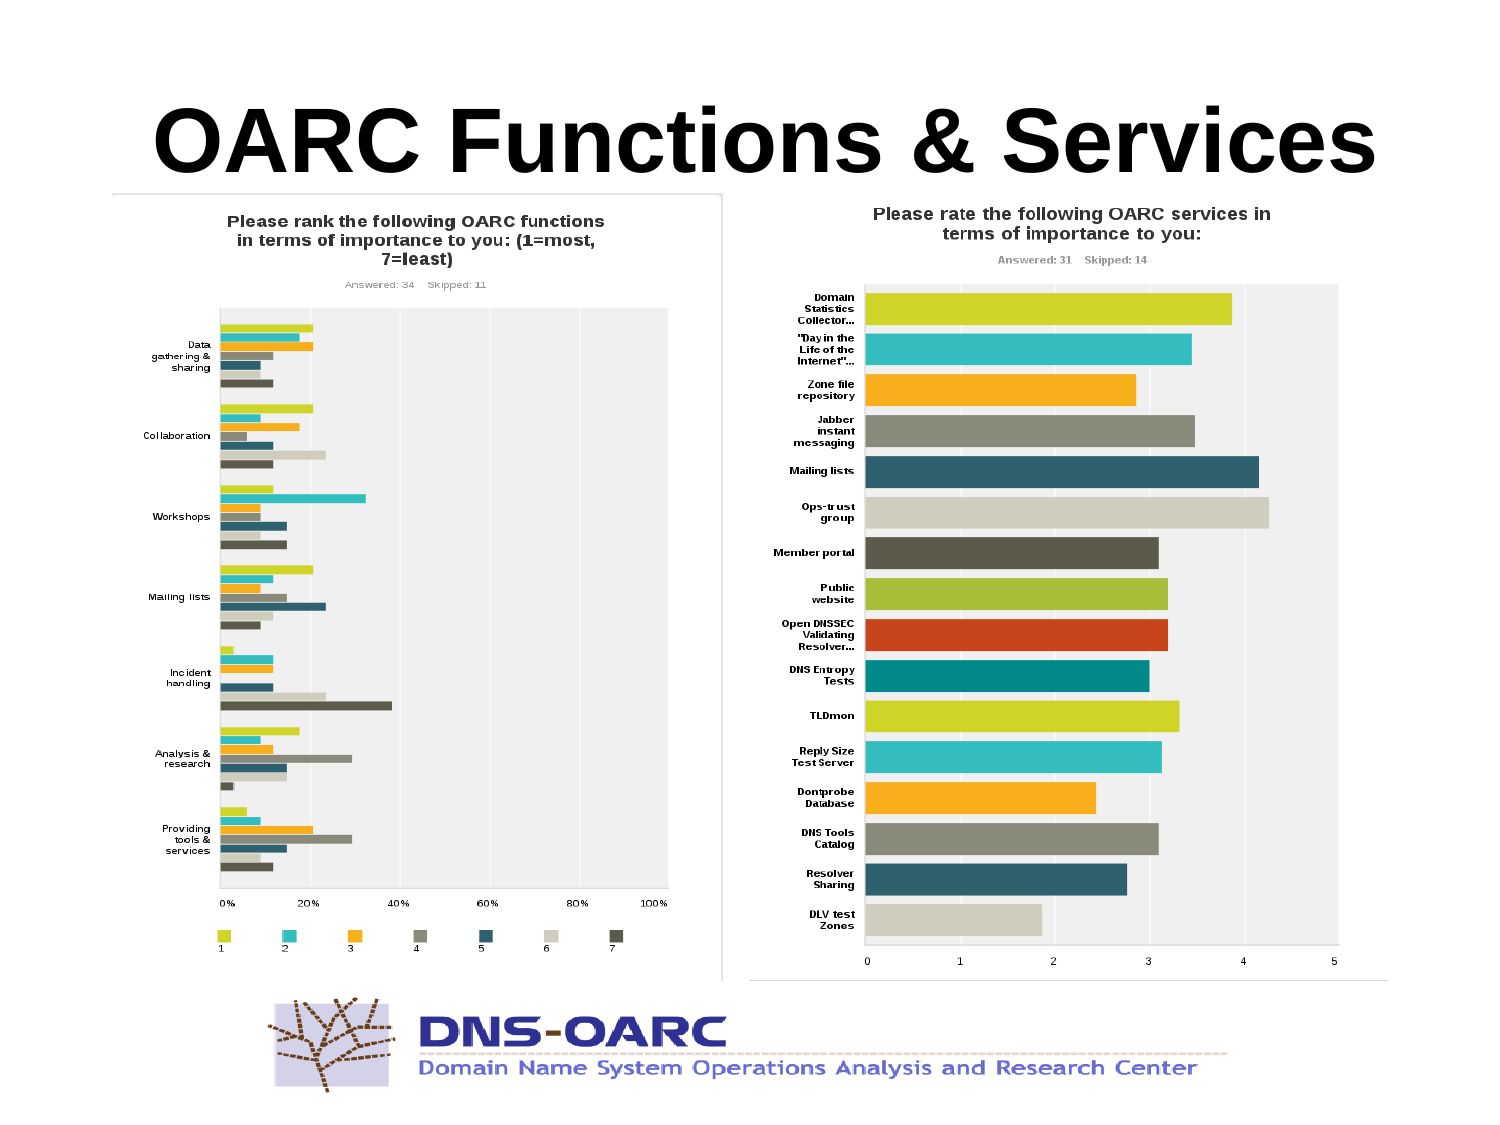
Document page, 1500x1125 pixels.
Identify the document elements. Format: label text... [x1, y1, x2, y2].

picture [112, 193, 723, 981]
picture [214, 991, 1259, 1099]
title OARC Functions & Services [75, 44, 1426, 233]
picture [750, 193, 1388, 981]
